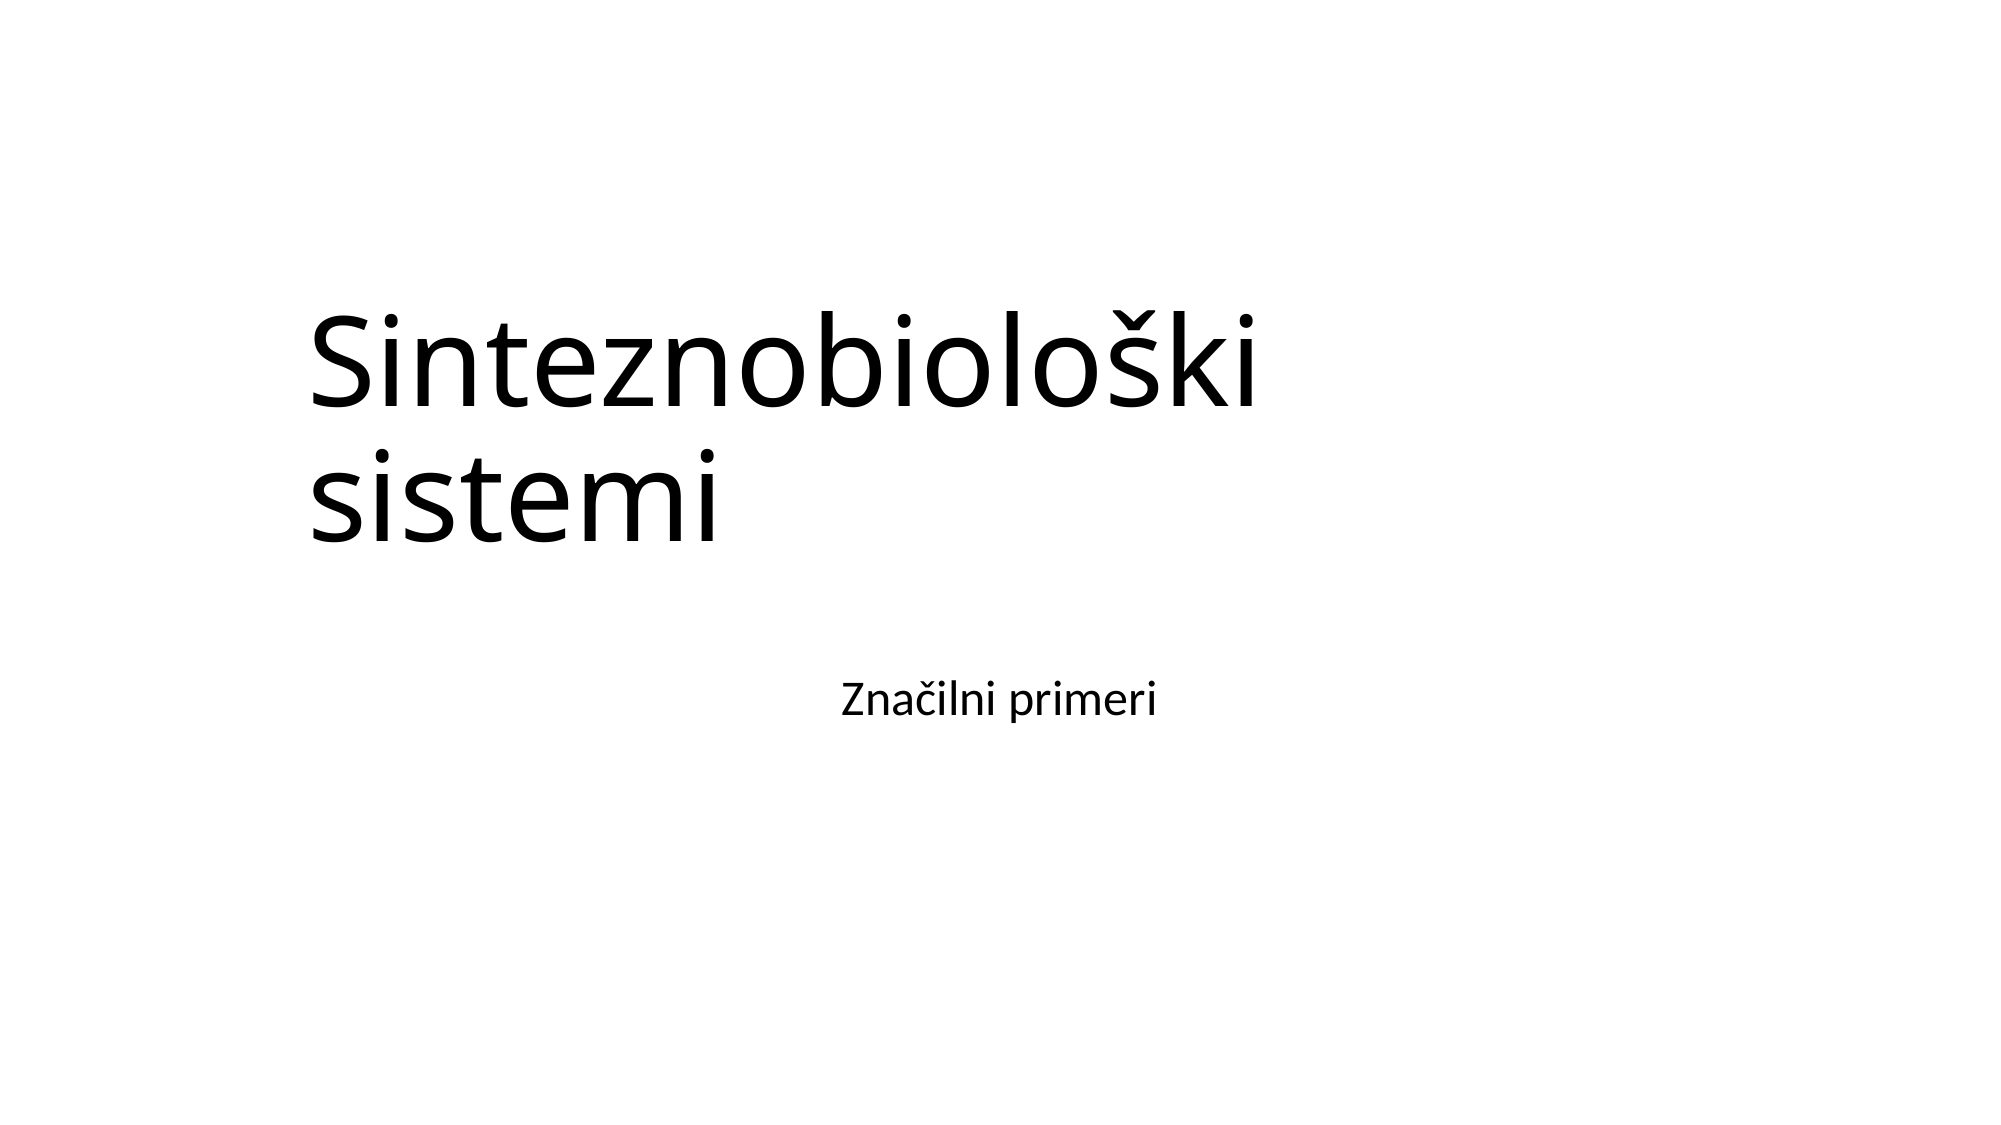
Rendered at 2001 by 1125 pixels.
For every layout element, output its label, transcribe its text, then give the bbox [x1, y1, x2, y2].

subtitle Značilni primeri [249, 657, 1750, 863]
title Sinteznobiološki sistemi [292, 184, 1674, 576]
